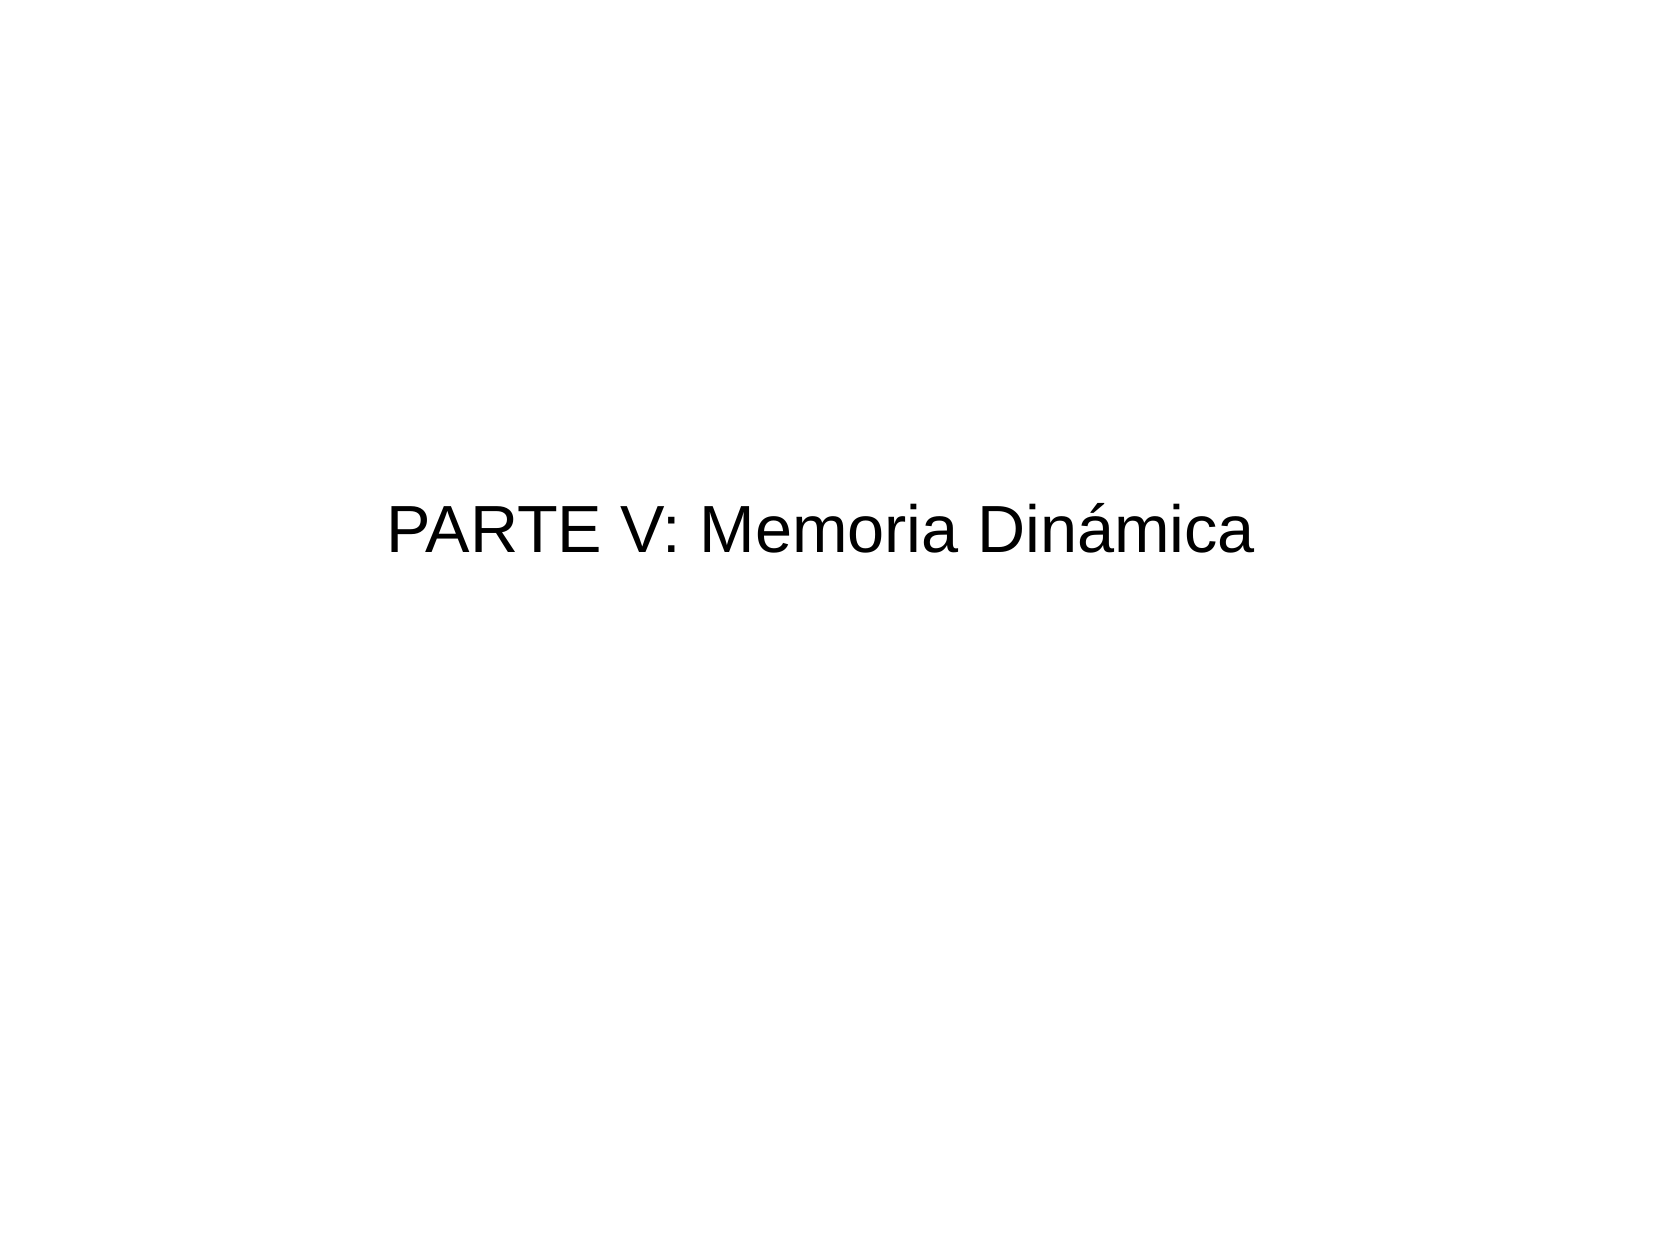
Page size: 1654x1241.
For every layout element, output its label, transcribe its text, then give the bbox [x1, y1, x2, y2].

subtitle PARTE V: Memoria Dinámica [76, 49, 1565, 1010]
